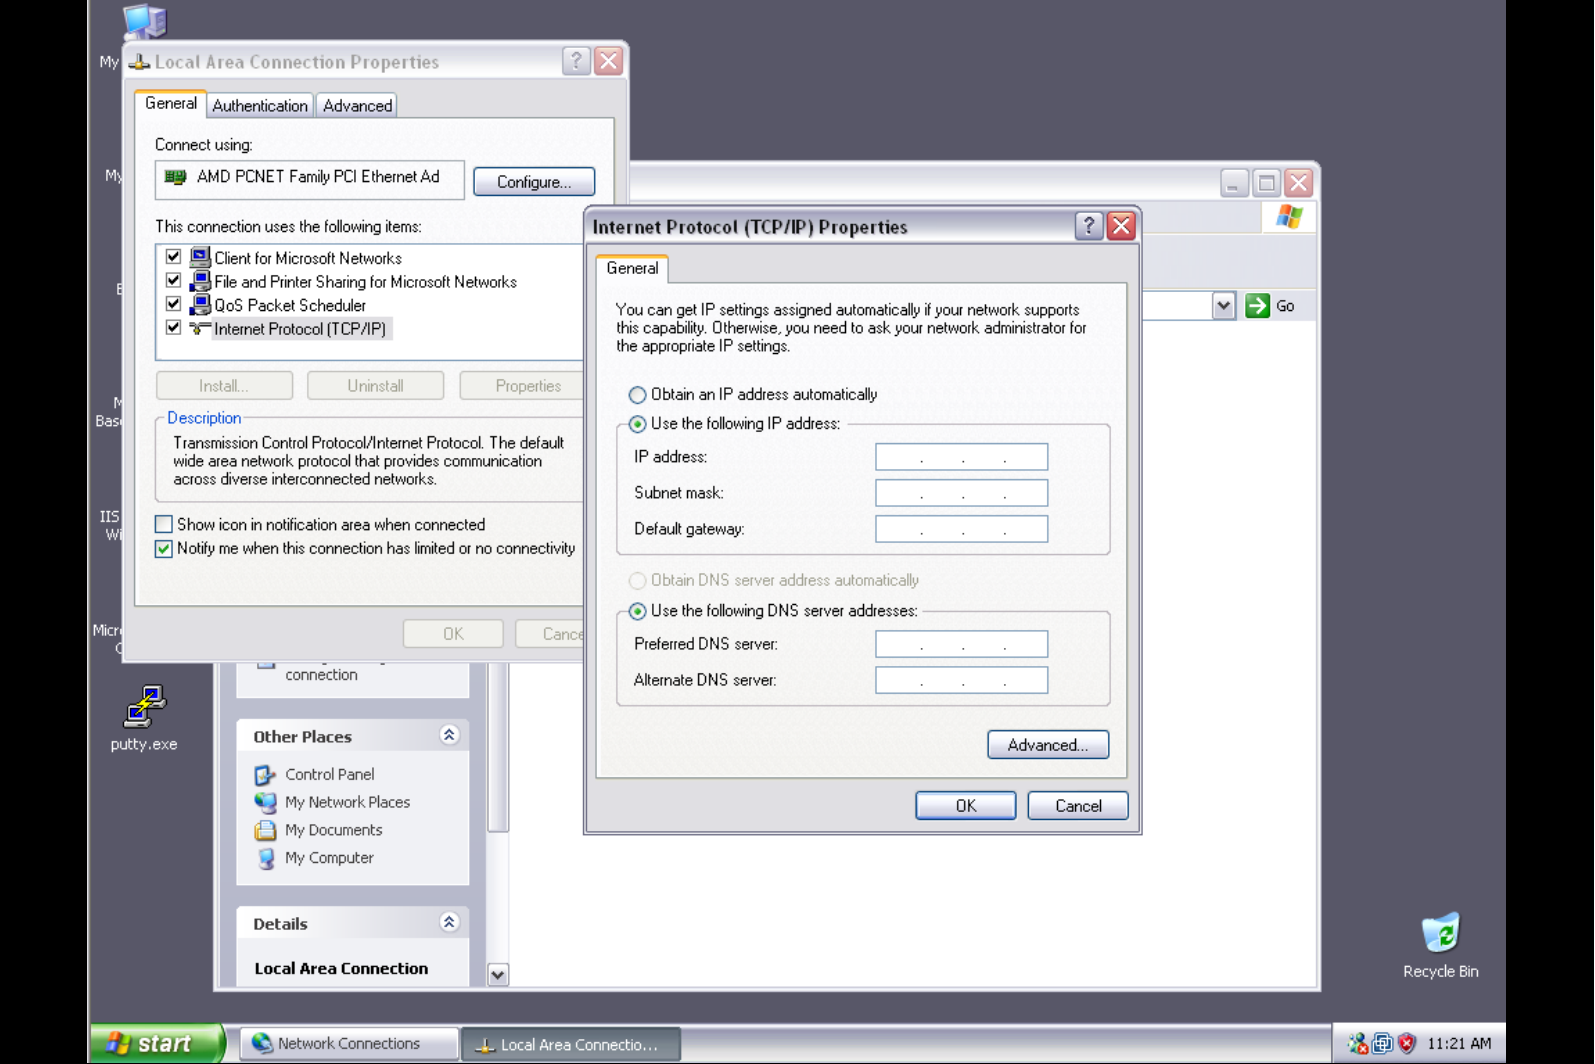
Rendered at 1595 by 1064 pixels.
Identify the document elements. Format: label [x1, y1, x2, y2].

picture [87, 0, 1506, 1063]
